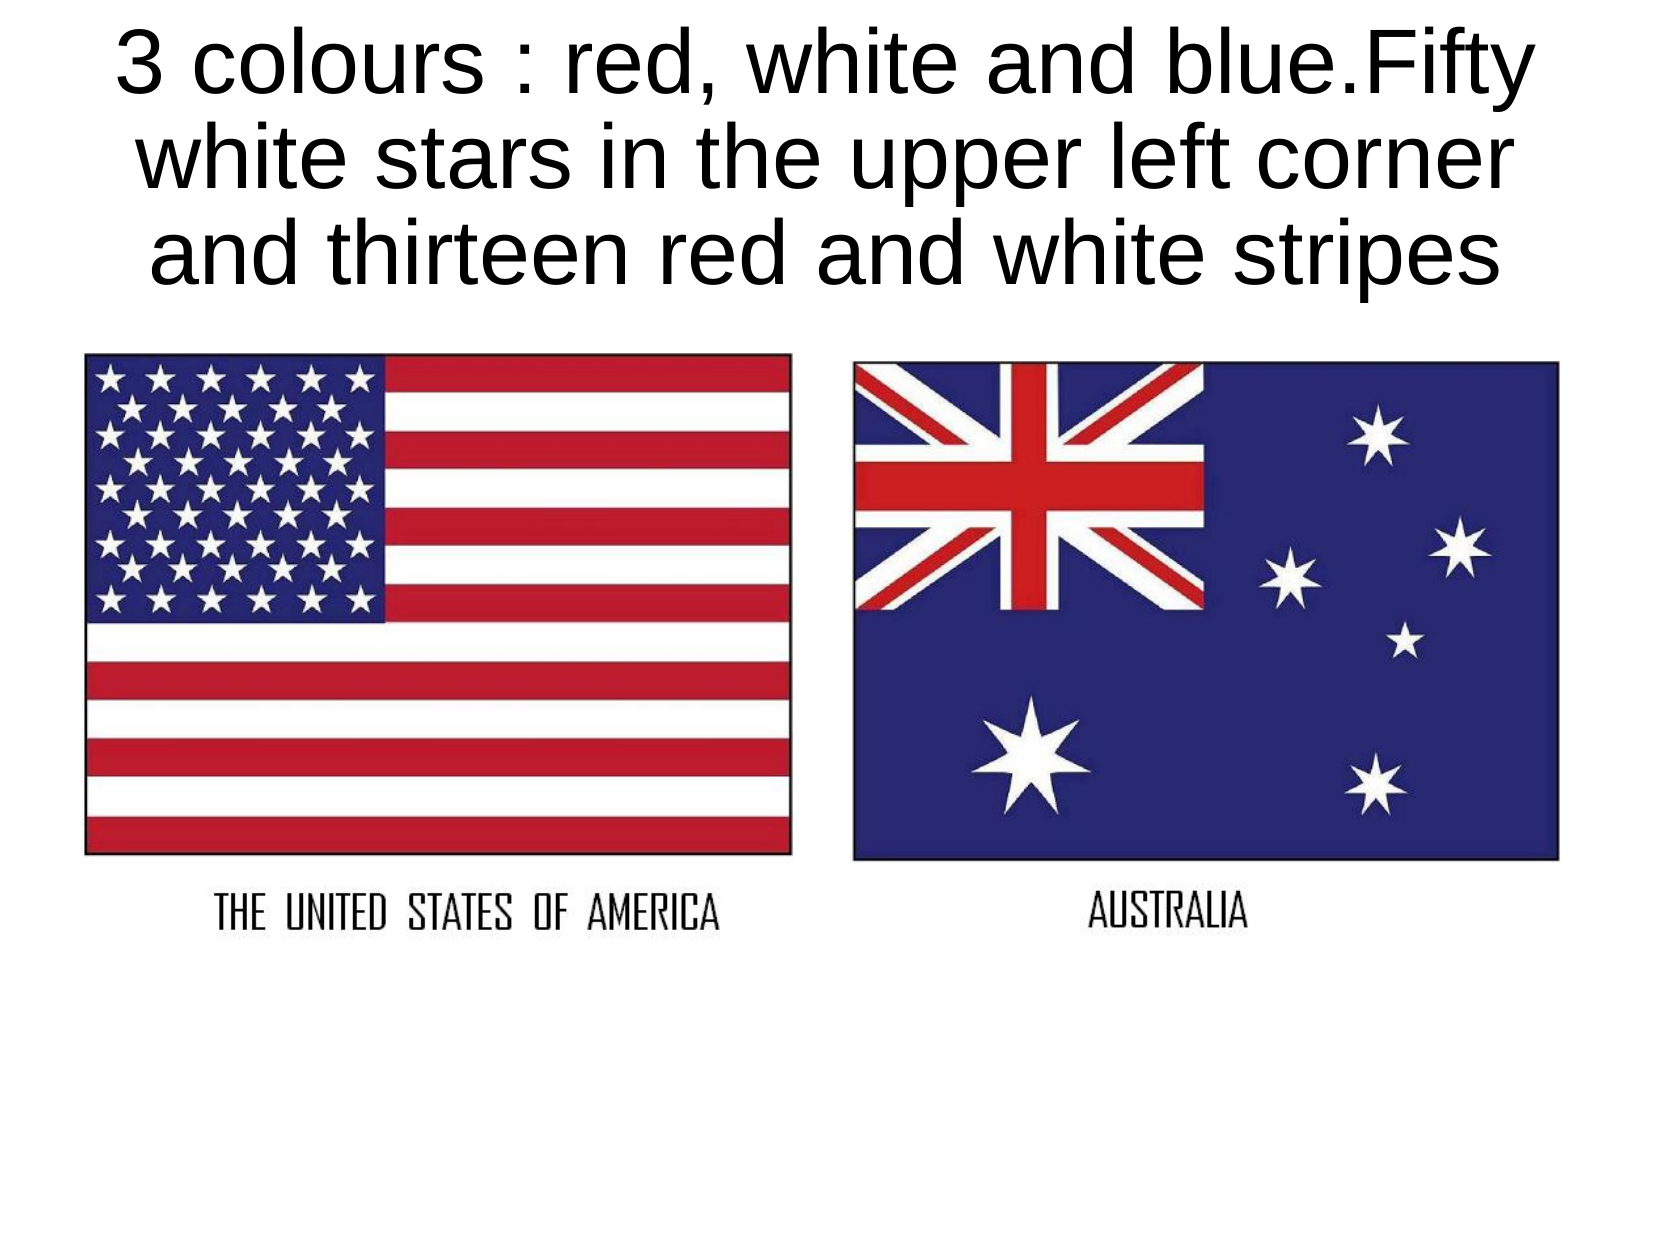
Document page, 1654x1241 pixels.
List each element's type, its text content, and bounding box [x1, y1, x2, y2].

title 3 colours : red, white and blue.Fifty white stars in the upper left corner and thirteen red and white stripes [82, 6, 1571, 314]
picture [82, 352, 793, 947]
picture [850, 360, 1561, 939]
